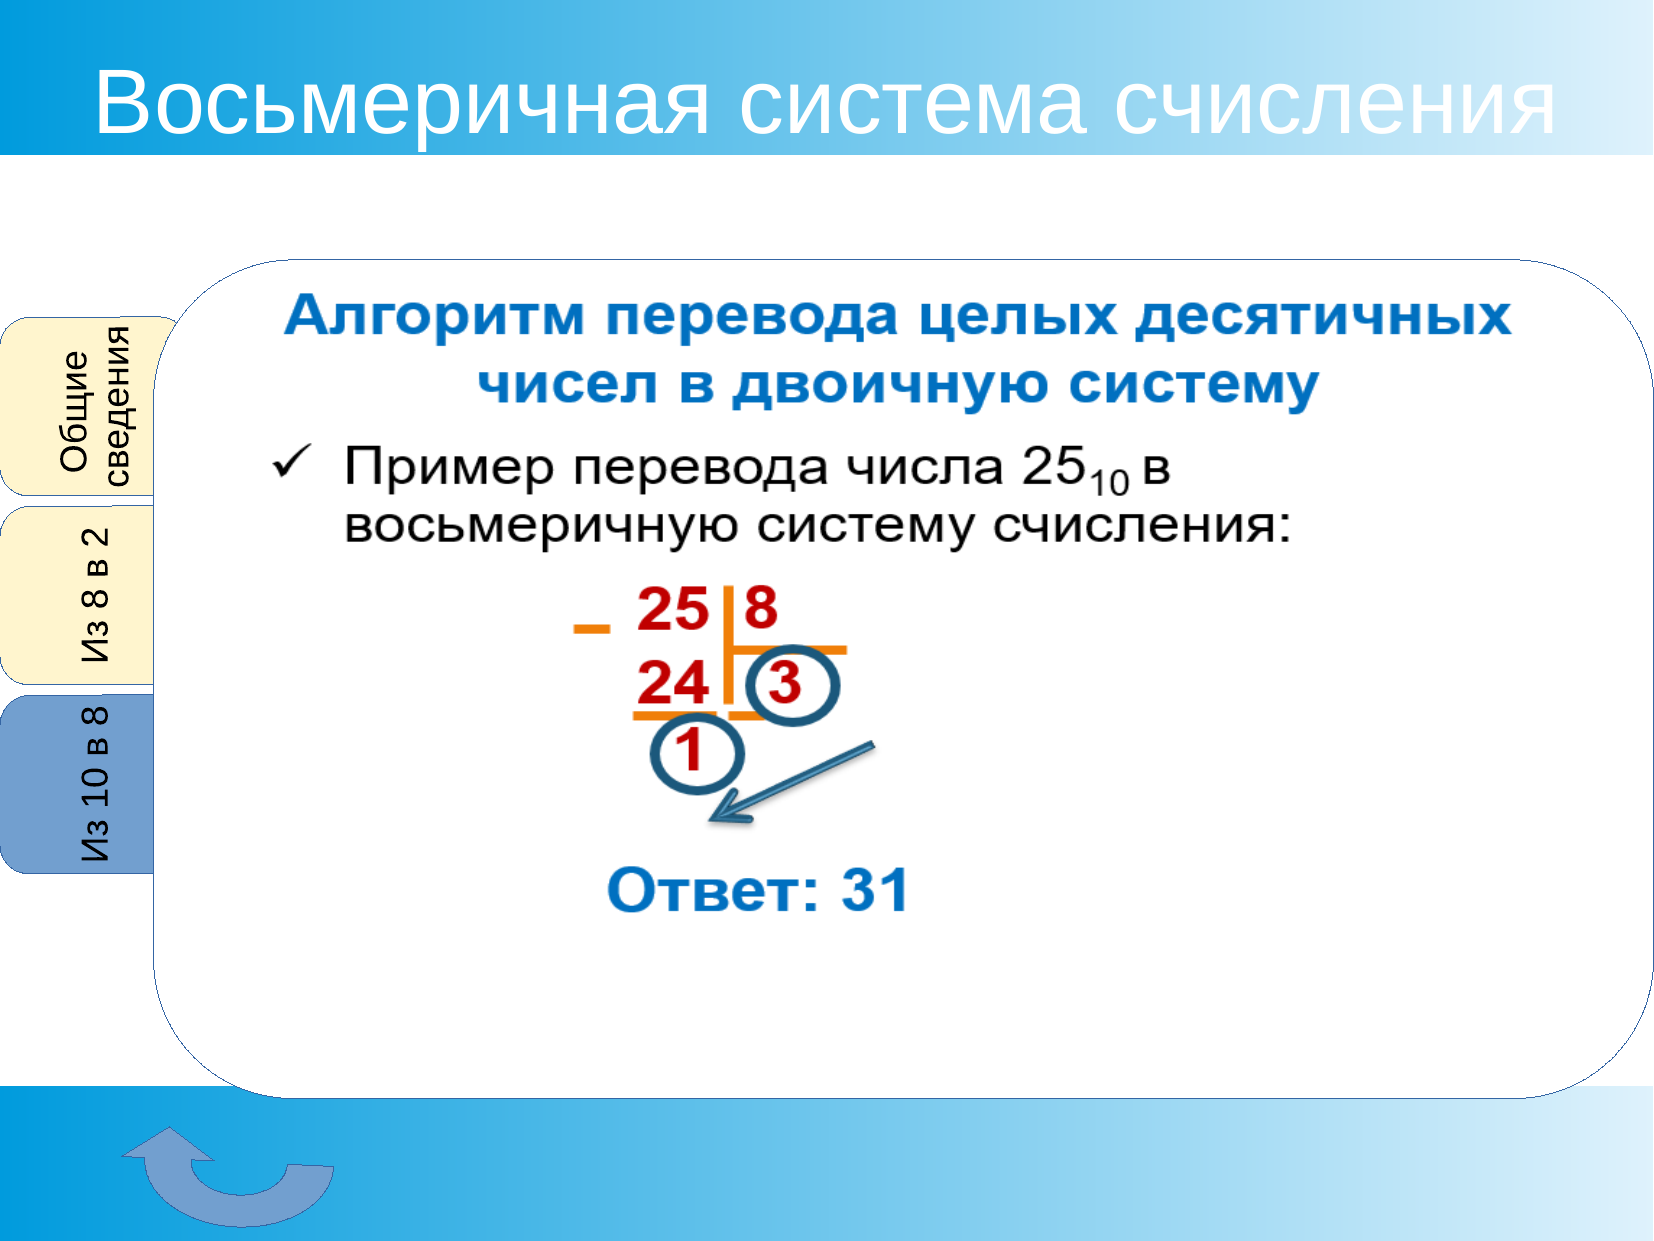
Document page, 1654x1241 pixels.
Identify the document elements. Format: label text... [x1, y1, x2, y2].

text_box Из 8 в 2 [0, 505, 153, 685]
text_box Общие сведения [0, 316, 176, 496]
text_box Из 10 в 8 [0, 694, 153, 874]
text_box [121, 1126, 334, 1228]
picture [248, 283, 1558, 1036]
title Восьмеричная система счисления [82, 49, 1571, 155]
text_box [153, 259, 1654, 1099]
